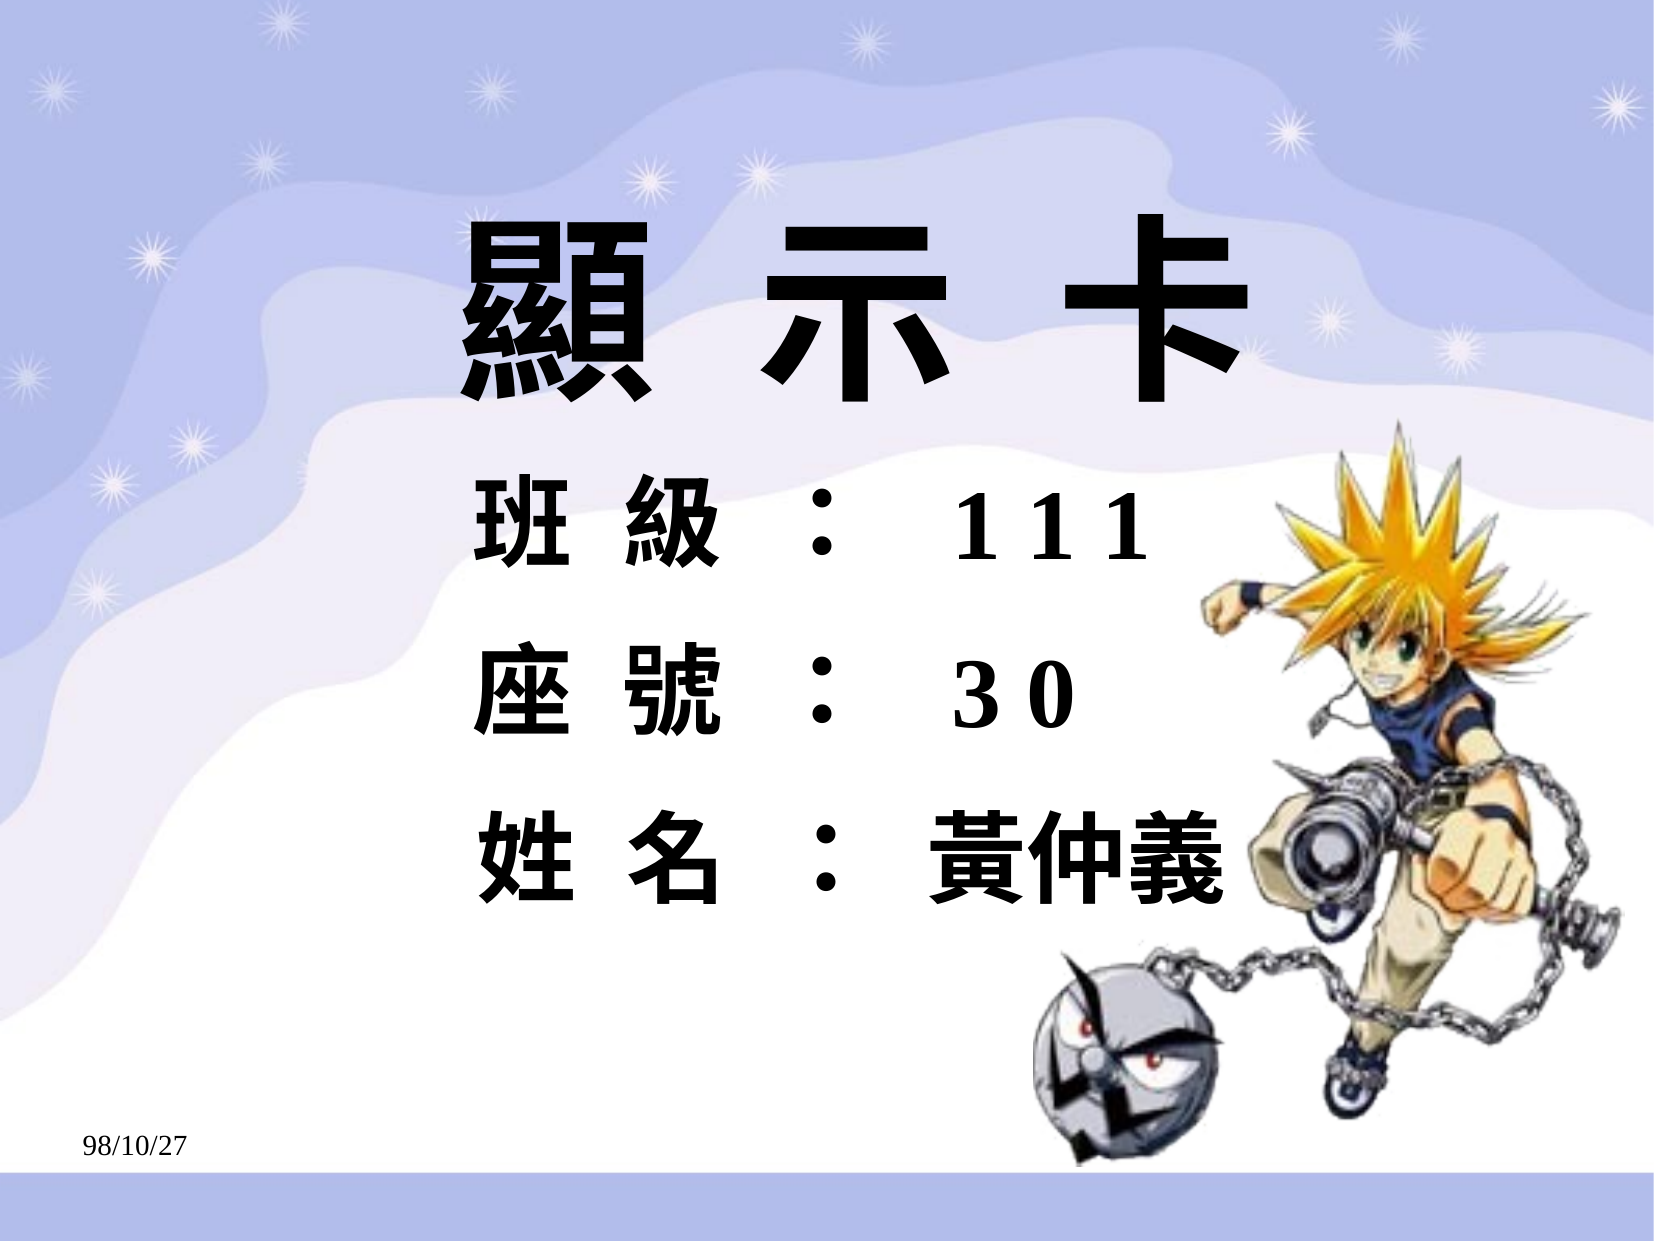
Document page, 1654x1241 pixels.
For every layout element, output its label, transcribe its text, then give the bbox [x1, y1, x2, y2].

picture [0, 0, 1654, 1241]
subtitle 班 級 ： 1 1 1 座 號 ： 3 0 姓 名 ： 黃仲義 [236, 493, 1388, 1034]
title 顯 示 卡 [442, 177, 1270, 417]
